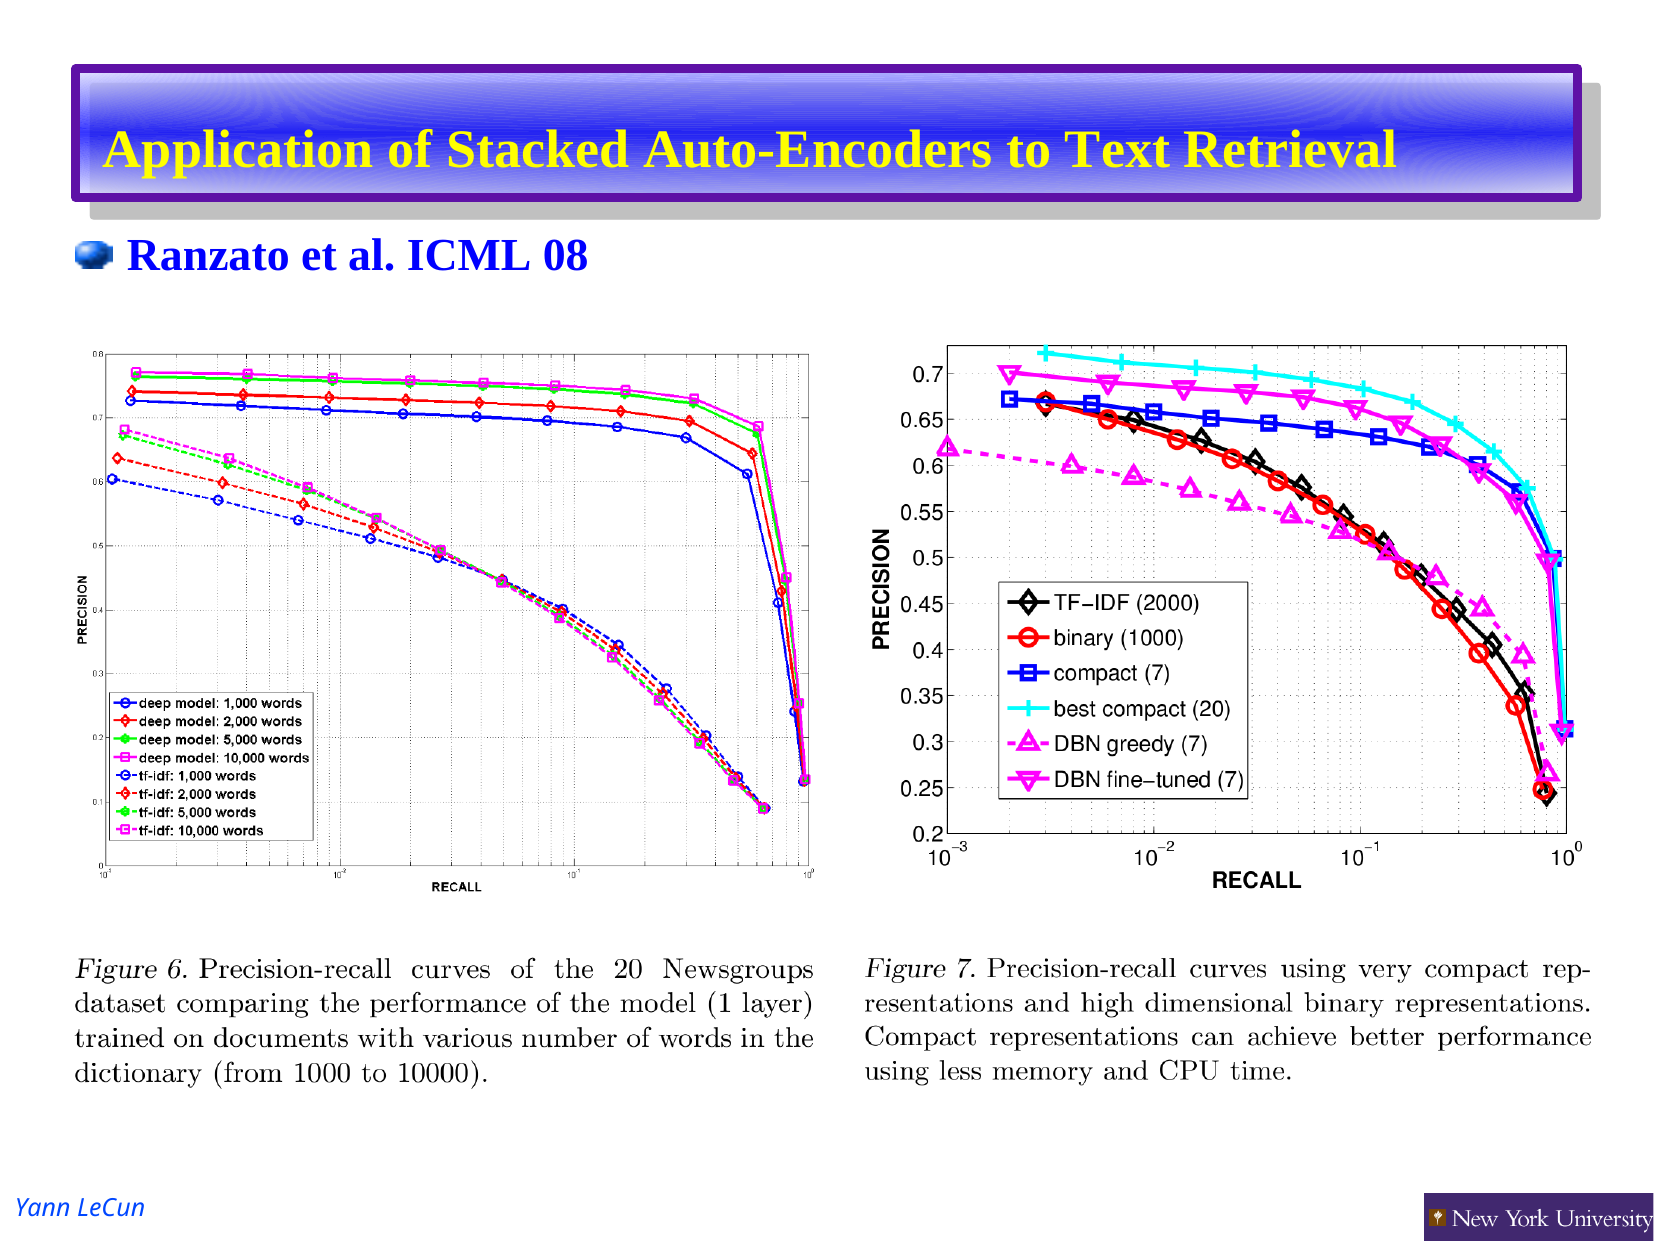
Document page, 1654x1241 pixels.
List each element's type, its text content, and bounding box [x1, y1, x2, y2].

list Ranzato et al. ICML 08 [75, 229, 1597, 1165]
title Application of Stacked Auto-Encoders to Text Retrieval [75, 38, 1578, 198]
picture [857, 318, 1616, 1106]
picture [51, 331, 834, 1139]
picture [1424, 1193, 1654, 1241]
